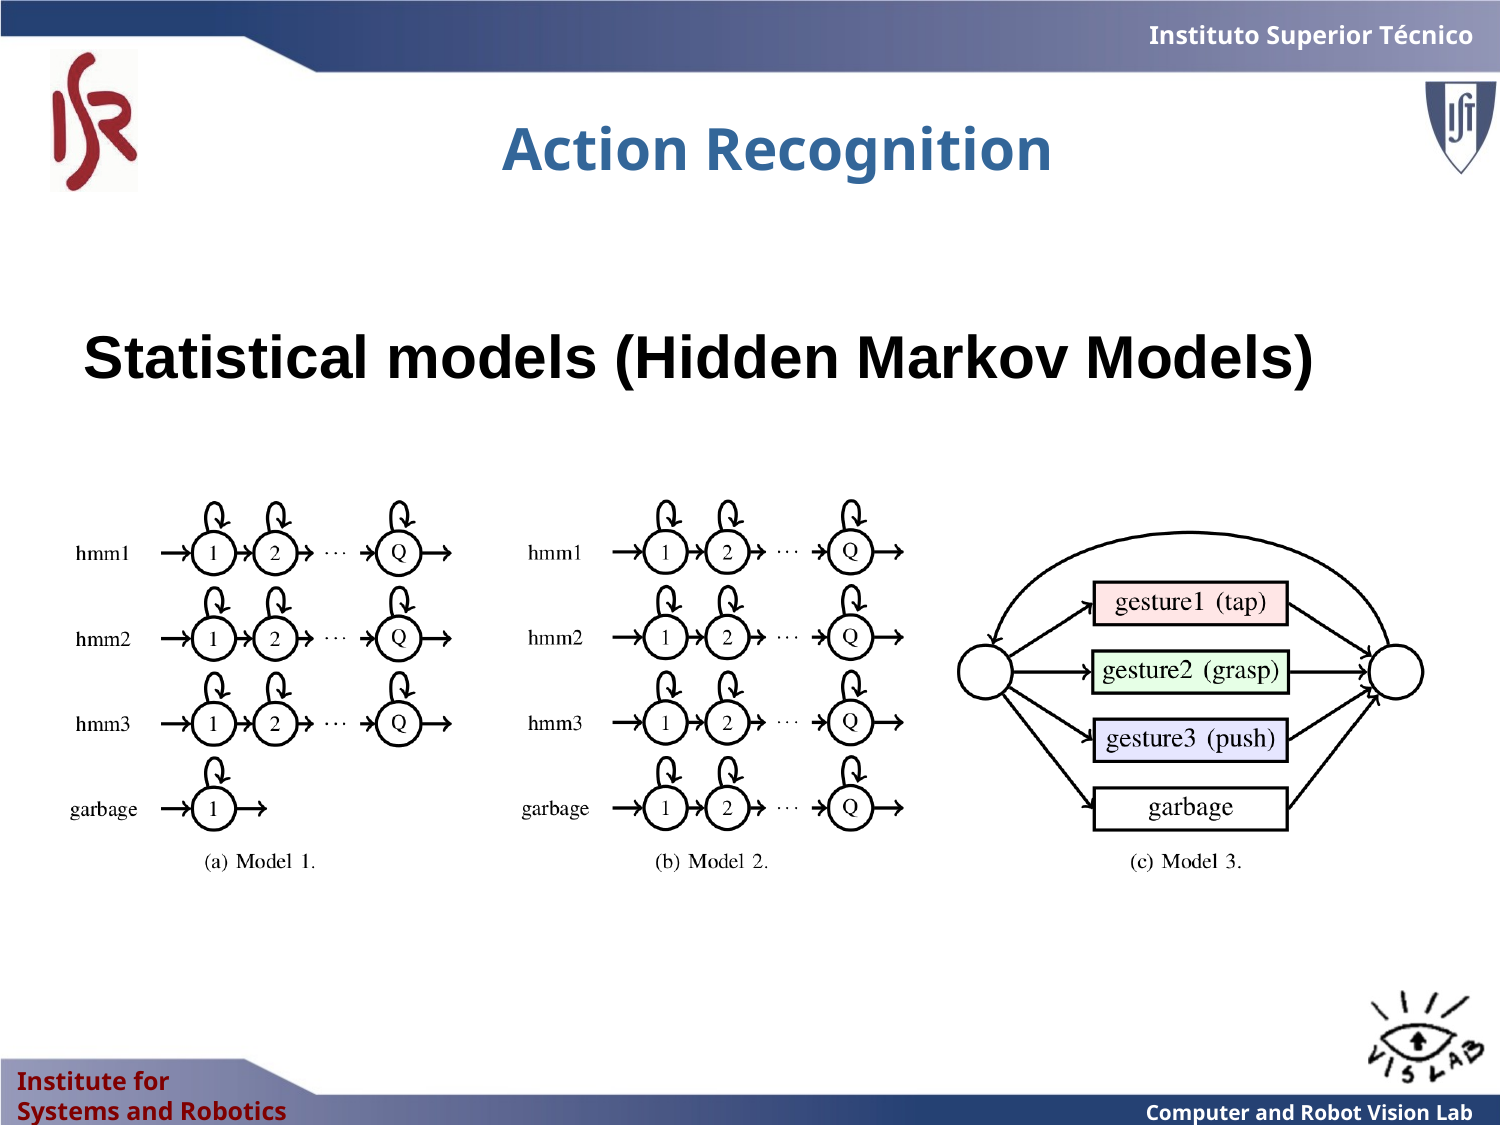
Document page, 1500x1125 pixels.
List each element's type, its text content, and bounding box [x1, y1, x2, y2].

text_box Action Recognition [227, 104, 1329, 221]
text_box Statistical models (Hidden Markov Models) [70, 311, 1425, 392]
picture [0, 0, 1500, 1125]
